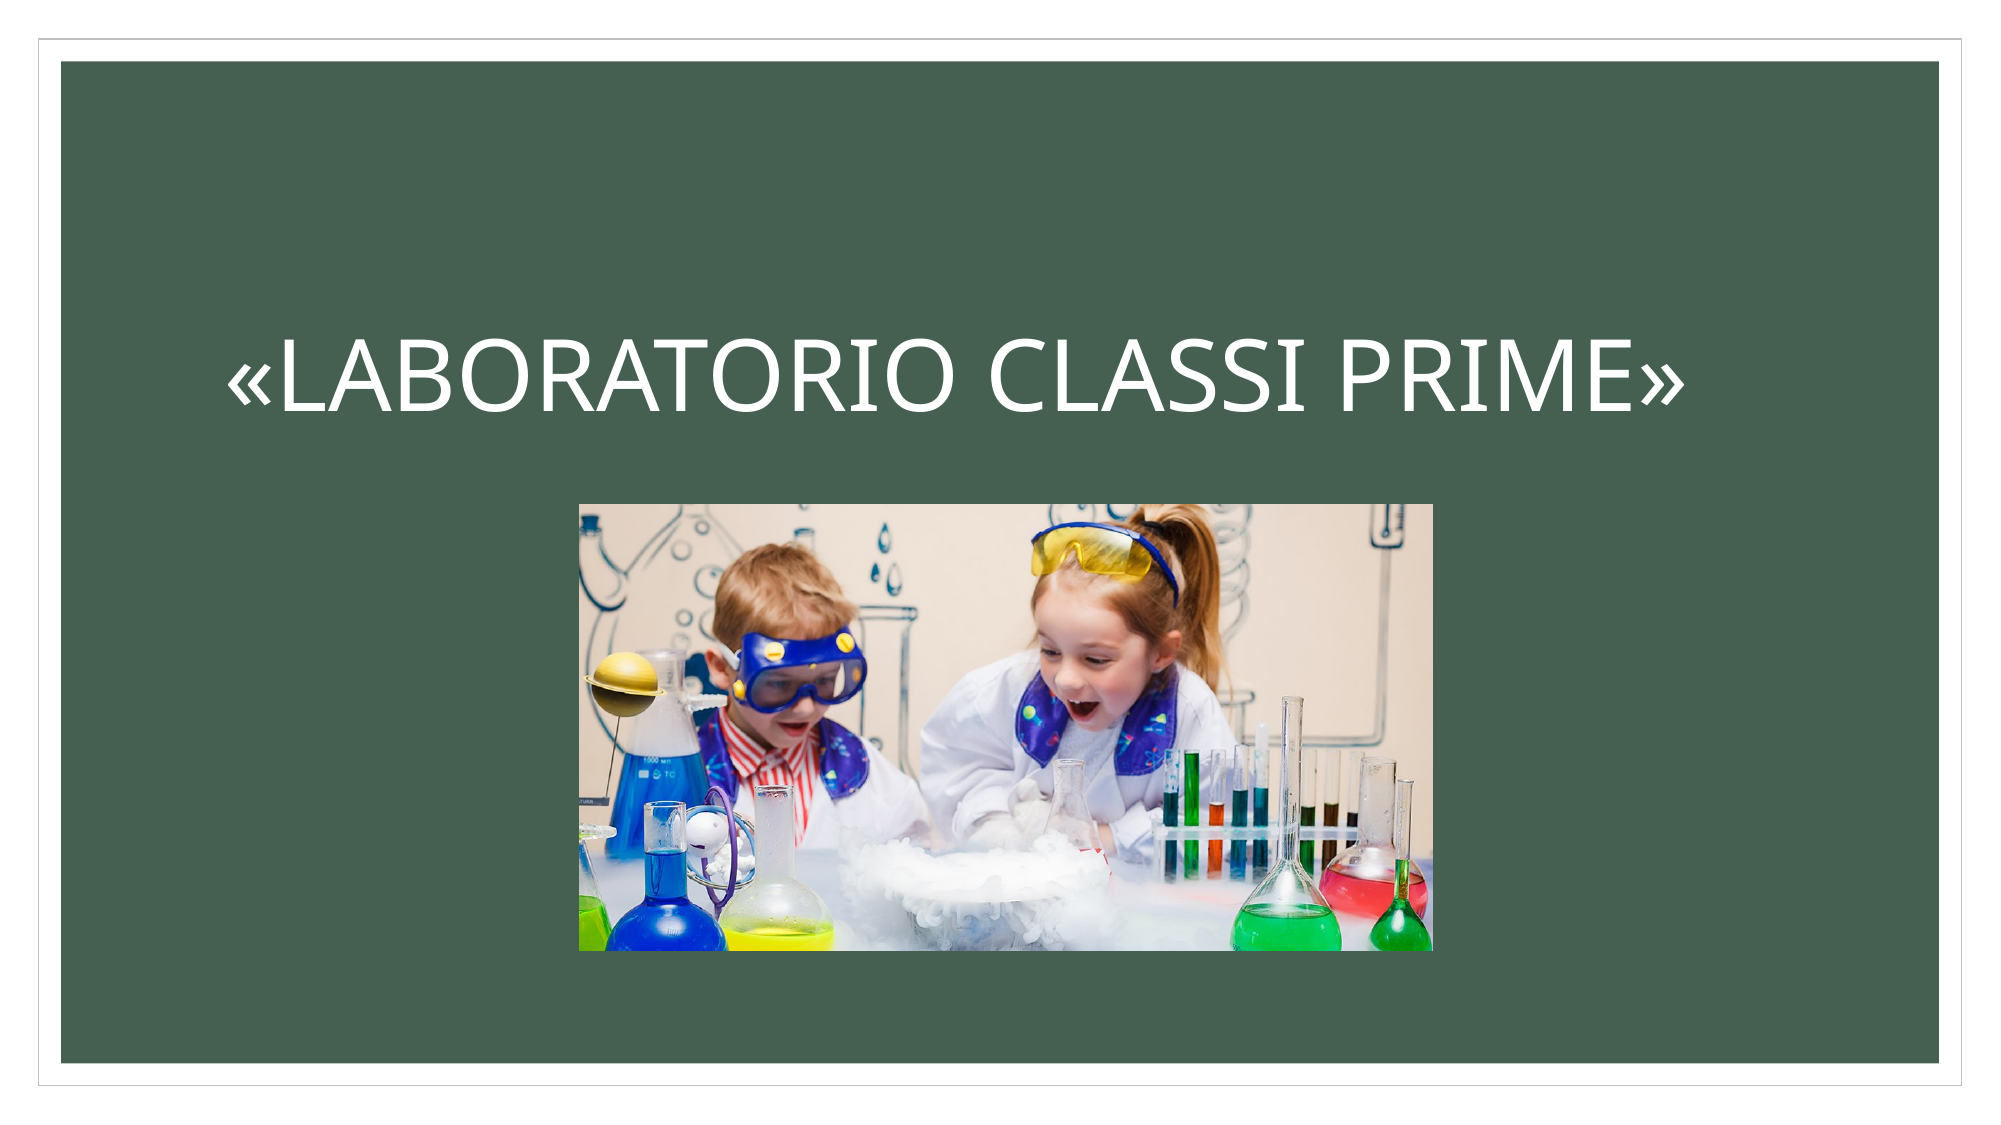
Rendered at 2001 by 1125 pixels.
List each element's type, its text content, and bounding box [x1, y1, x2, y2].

picture [579, 504, 1433, 951]
title «LABORATORIO CLASSI PRIME» [209, 266, 1860, 492]
